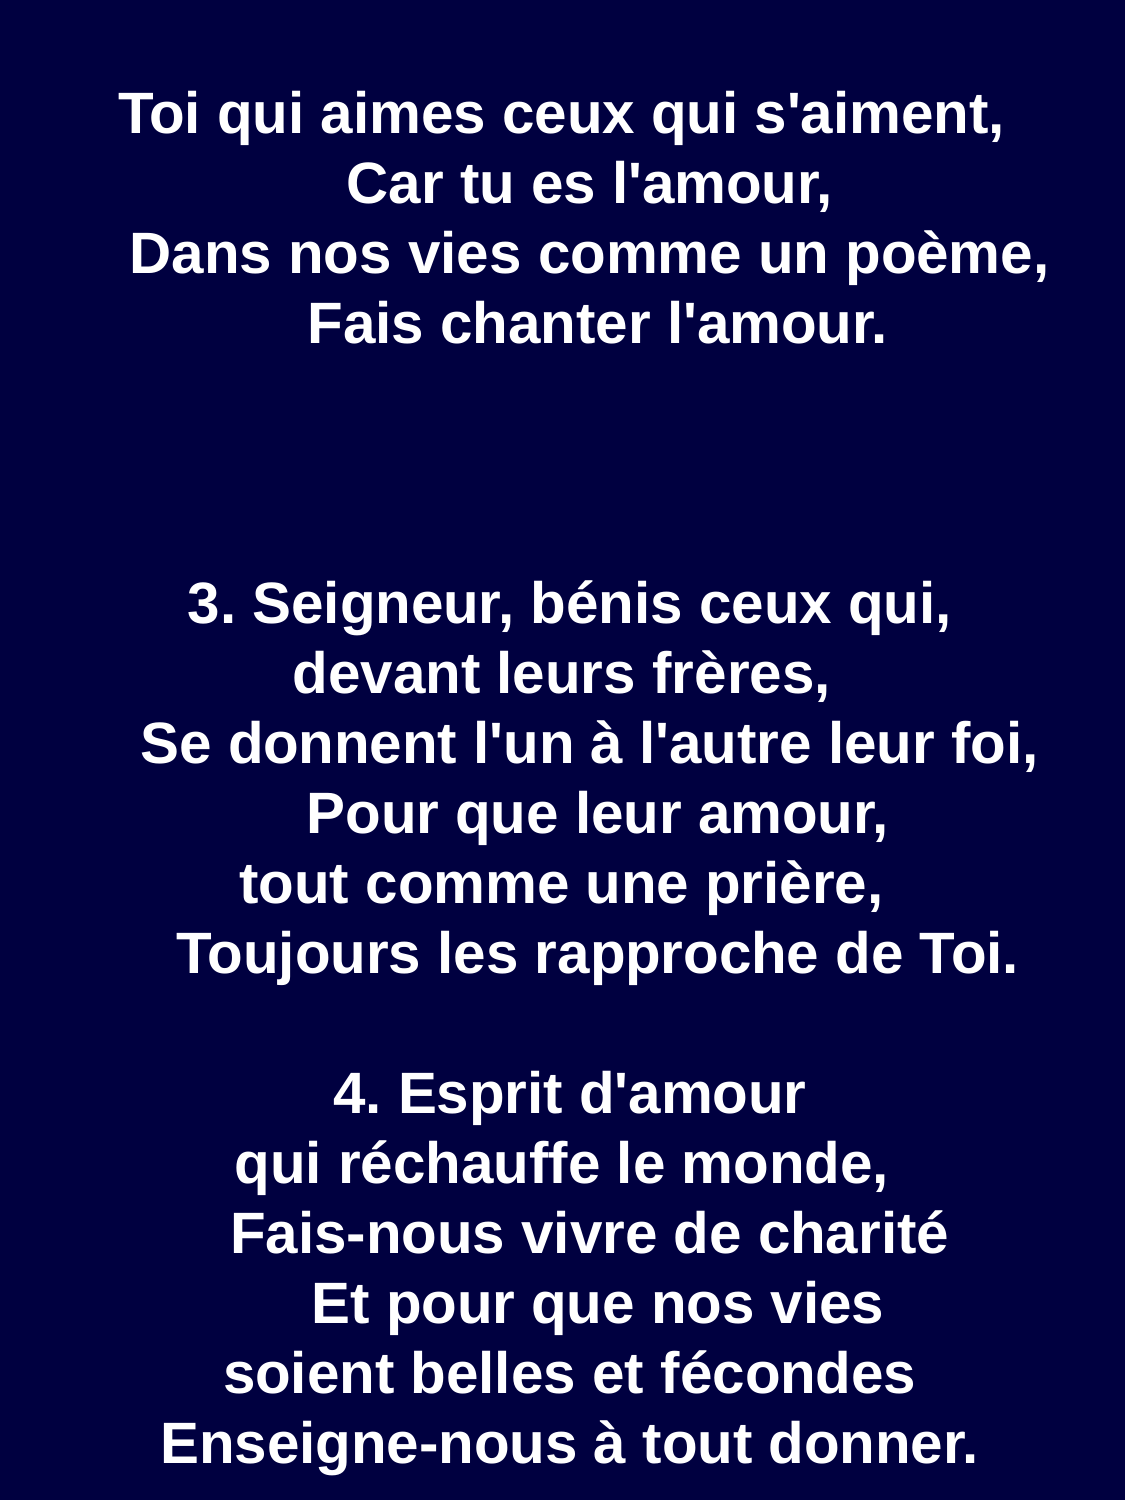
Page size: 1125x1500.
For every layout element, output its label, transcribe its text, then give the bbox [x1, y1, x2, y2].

text_box Toi qui aimes ceux qui s'aiment, Car tu es l'amour, Dans nos vies comme un poème, Fais chanter l'amour. 3. Seigneur, bénis ceux qui, devant leurs frères, Se donnent l'un à l'autre leur foi, Pour que leur amour, tout comme une prière, Toujours les rapproche de Toi. 4. Esprit d'amour qui réchauffe le monde, Fais-nous vivre de charité Et pour que nos vies soient belles et fécondes Enseigne-nous à tout donner. [61, 75, 1079, 1370]
